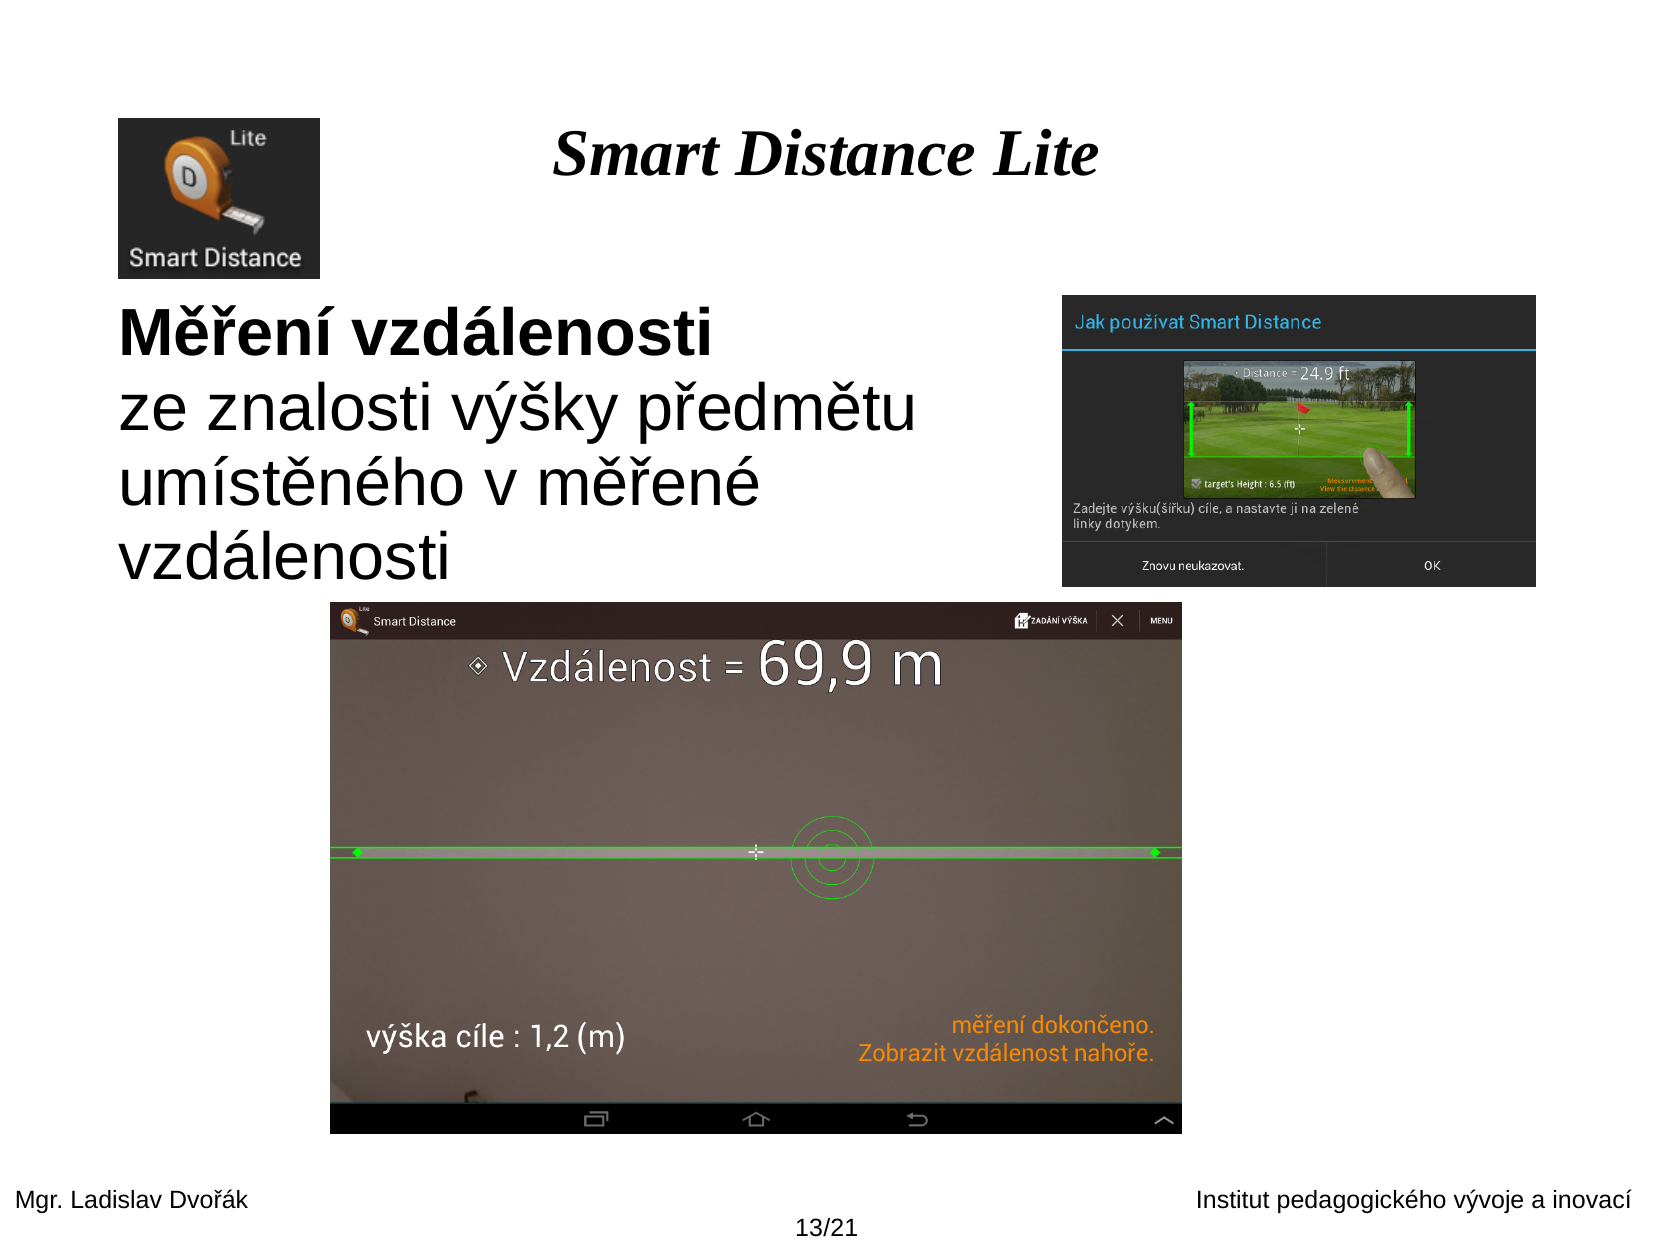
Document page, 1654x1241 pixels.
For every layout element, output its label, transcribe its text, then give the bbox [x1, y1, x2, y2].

list Měření vzdálenosti ze znalosti výšky předmětu umístěného v měřené vzdálenosti [118, 295, 1040, 639]
picture [330, 602, 1182, 1134]
text_box Mgr. Ladislav Dvořák Institut pedagogického vývoje a inovací 18/21 [0, 1177, 1654, 1241]
title Smart Distance Lite [82, 49, 1571, 257]
picture [1062, 295, 1536, 588]
picture [118, 118, 320, 280]
